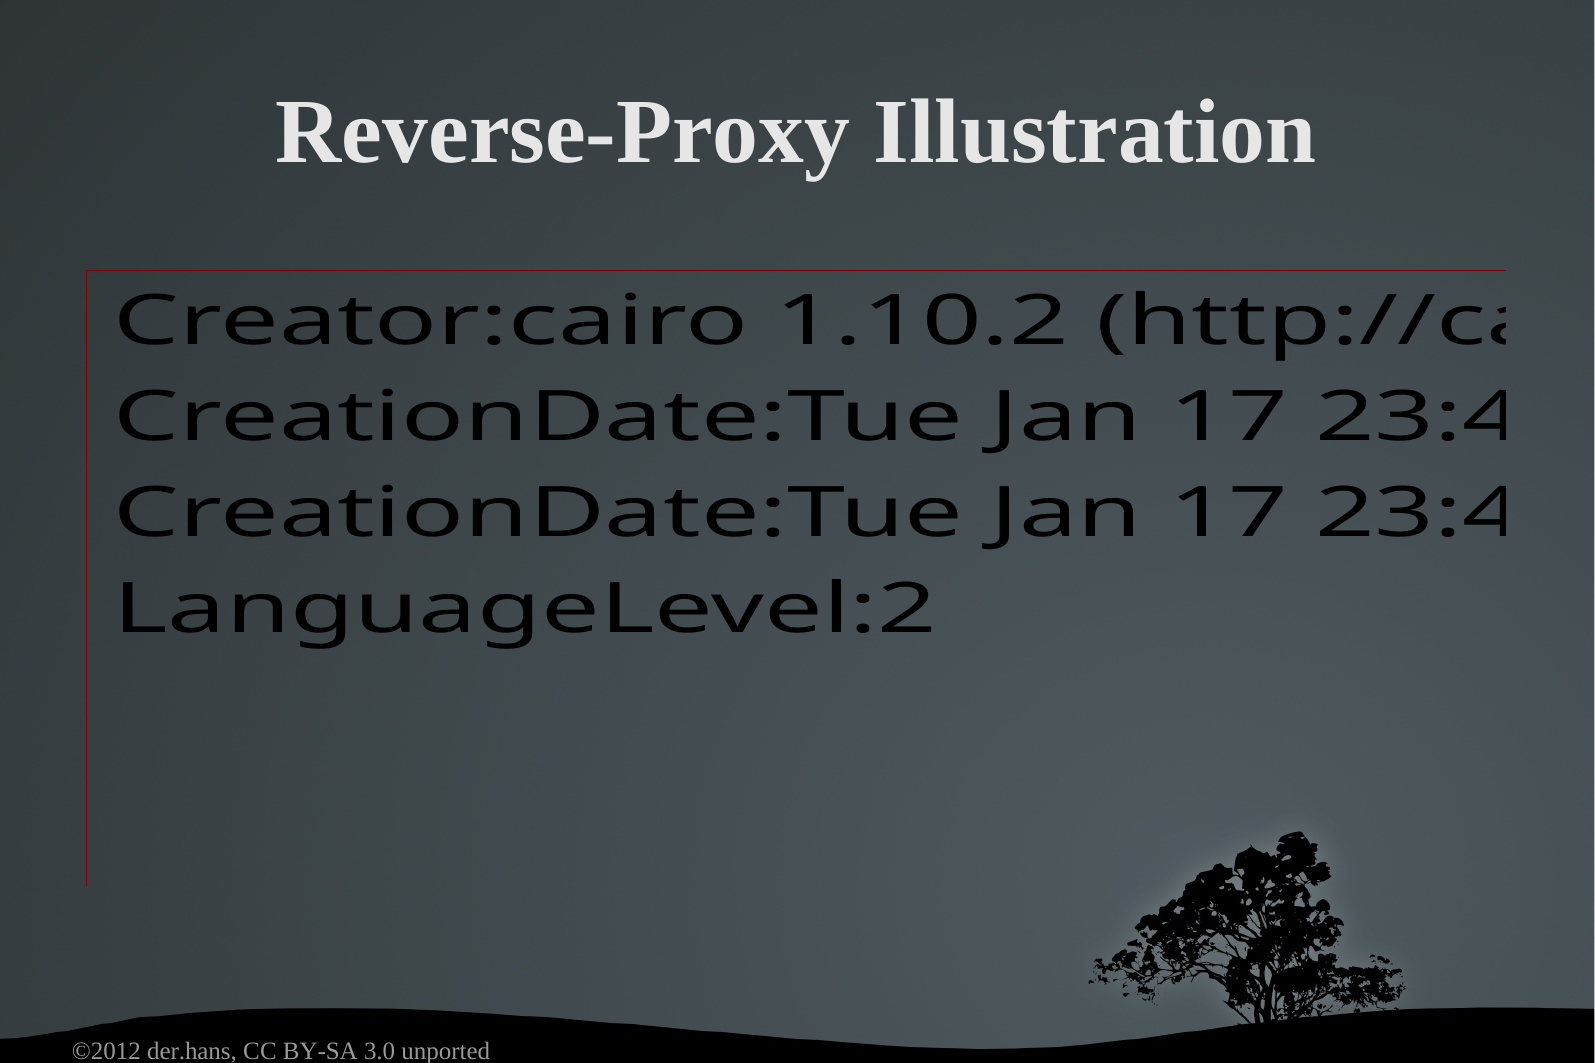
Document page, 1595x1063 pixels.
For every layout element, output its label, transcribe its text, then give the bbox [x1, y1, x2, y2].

list [814, 248, 1516, 951]
title Reverse-Proxy Illustration [79, 42, 1515, 220]
picture [430, 1049, 435, 1058]
picture [0, 0, 1595, 1063]
